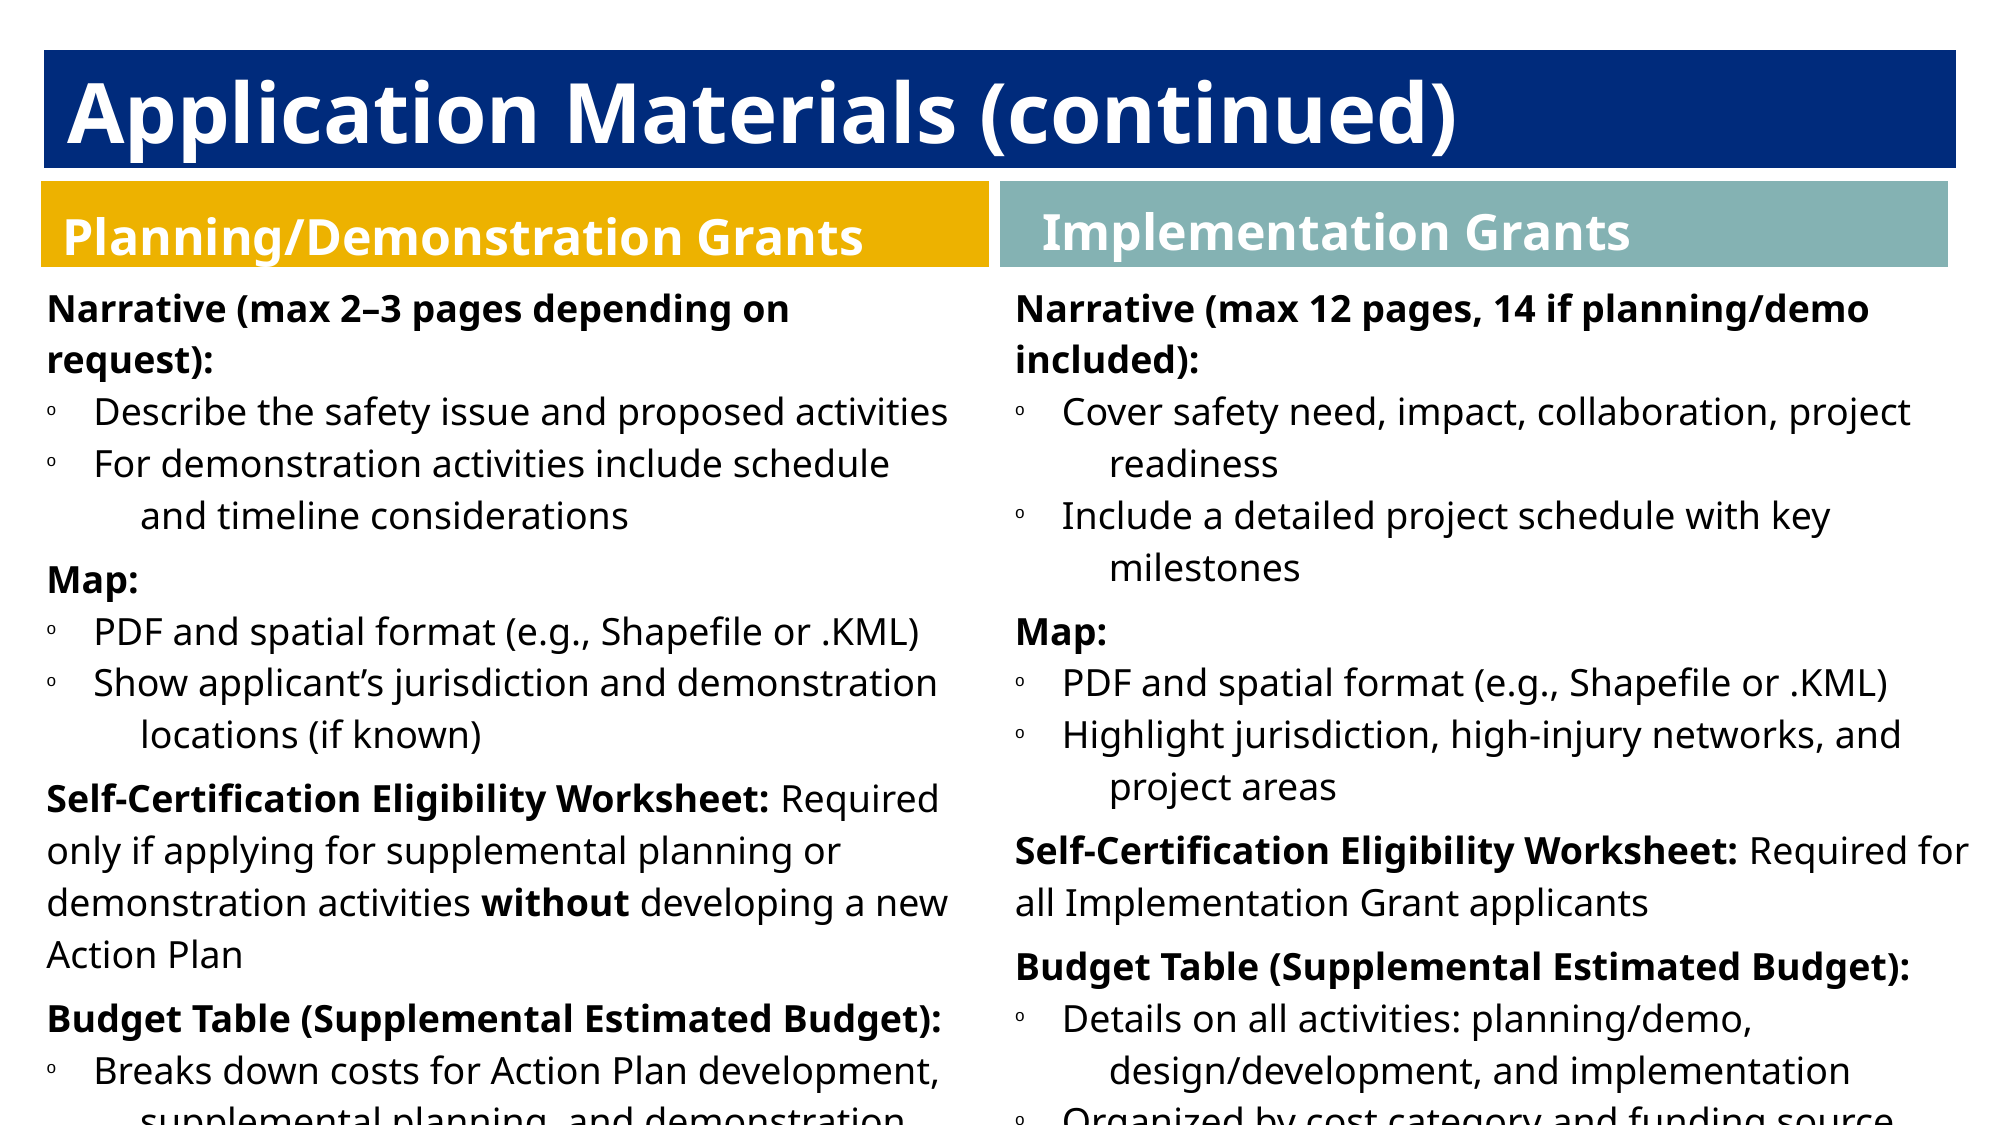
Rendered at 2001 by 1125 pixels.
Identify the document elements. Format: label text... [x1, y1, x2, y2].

text_box Planning/Demonstration Grants [47, 189, 991, 268]
text_box Narrative (max 12 pages, 14 if planning/demo included): Cover safety need, impact, collaboration, project readiness Include a detailed project schedule with key milestones Map: PDF and spatial format (e.g., Shapefile or .KML) Highlight jurisdiction, high-injury networks, and project areas Self-Certification Eligibility Worksheet: Required for all Implementation Grant applicants Budget Table (Supplemental Estimated Budget): Details on all activities: planning/demo, design/development, and implementation Organized by cost category and funding source [999, 270, 2000, 1125]
text_box [1000, 181, 1948, 267]
text_box [44, 50, 1956, 168]
text_box Implementation Grants [1027, 184, 1921, 262]
text_box Application Materials (continued) [52, 52, 1897, 169]
text_box Narrative (max 2–3 pages depending on request): Describe the safety issue and proposed activities For demonstration activities include schedule and timeline considerations Map: PDF and spatial format (e.g., Shapefile or .KML) Show applicant’s jurisdiction and demonstration locations (if known) Self-Certification Eligibility Worksheet: Required only if applying for supplemental planning or demonstration activities without developing a new Action Plan Budget Table (Supplemental Estimated Budget): Breaks down costs for Action Plan development, supplemental planning, and demonstration activities Categorizes funding sources and in-kind contributions [31, 270, 980, 1105]
text_box [41, 181, 989, 267]
